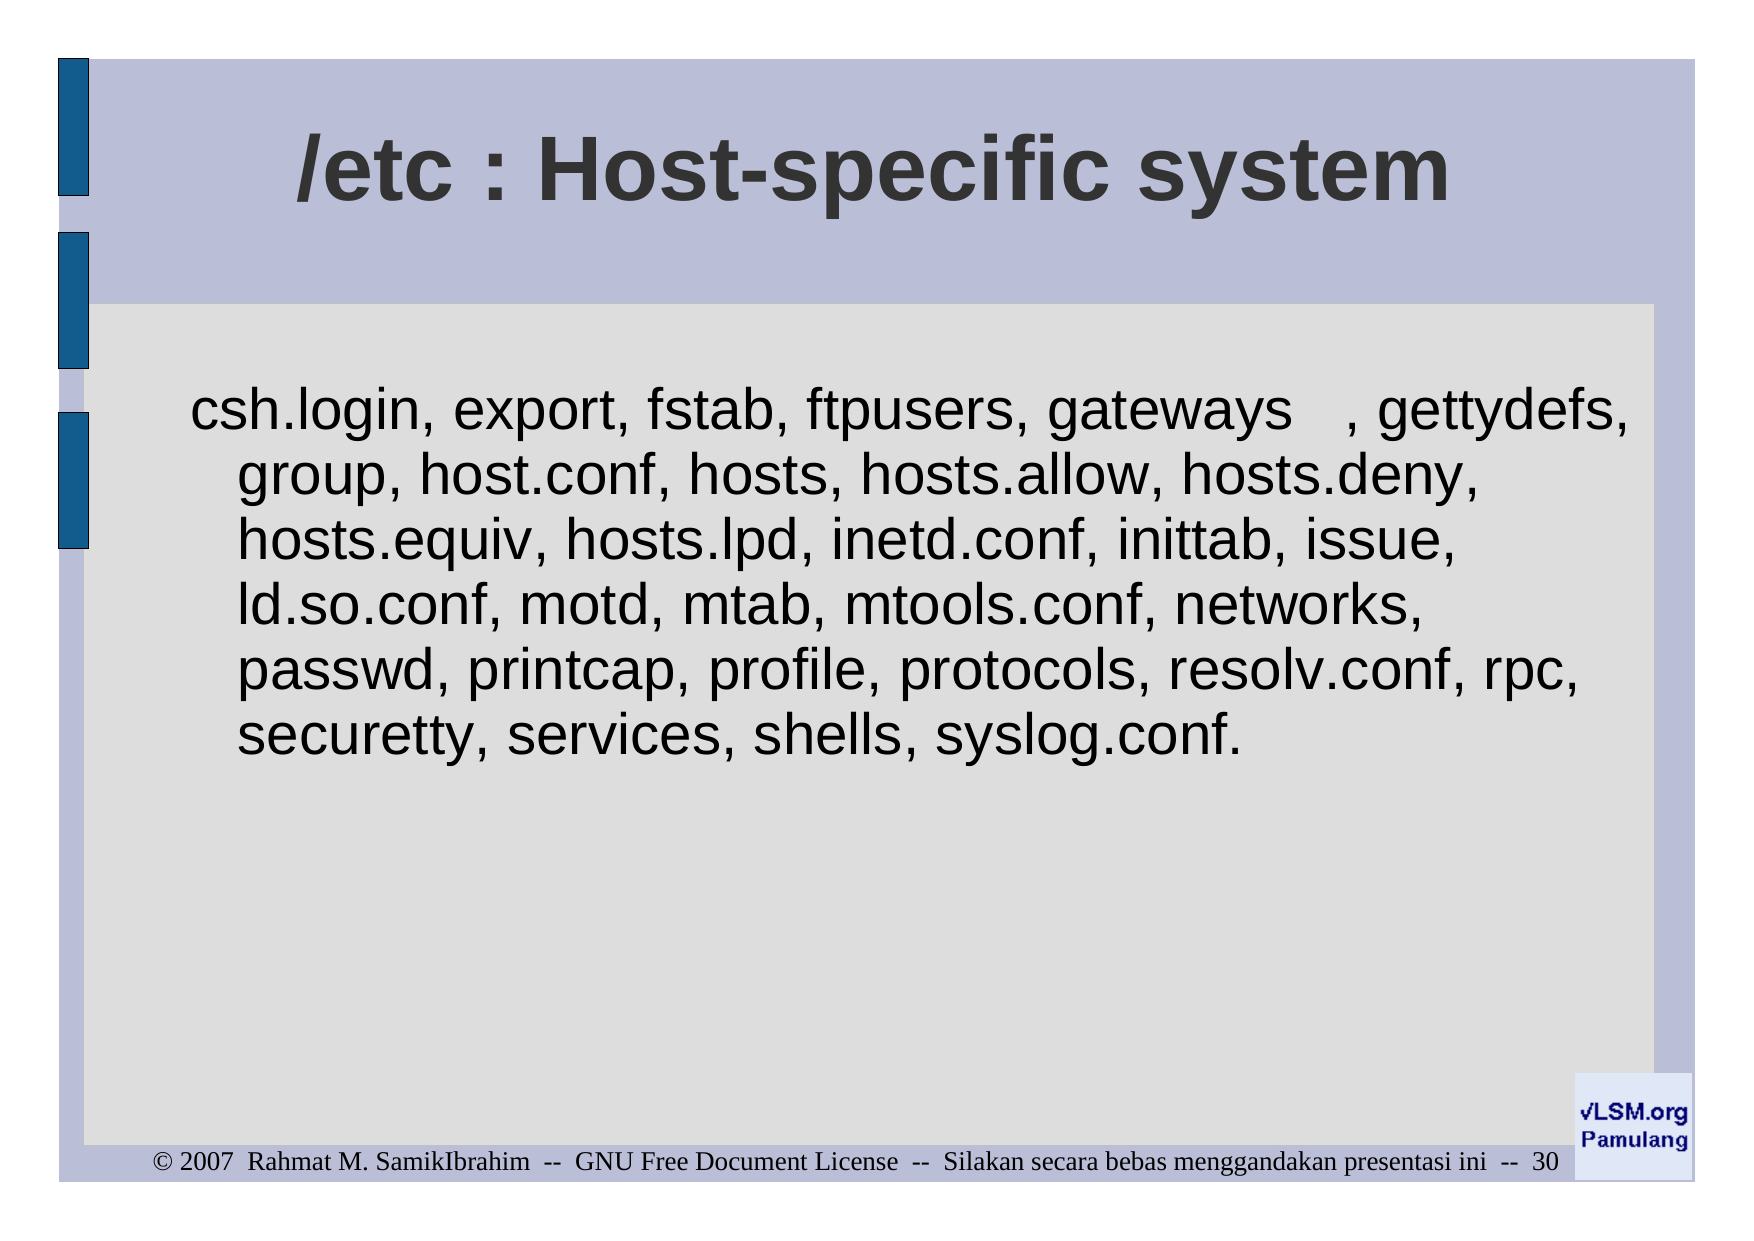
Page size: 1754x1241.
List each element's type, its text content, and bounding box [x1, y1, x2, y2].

picture [1575, 1073, 1692, 1180]
title /etc : Host-specific system [95, 74, 1655, 263]
list csh.login, export, fstab, ftpusers, gateways , gettydefs, group, host.conf, hosts, hosts.allow, hosts.deny, hosts.equiv, hosts.lpd, inetd.conf, inittab, issue, ld.so.conf, motd, mtab, mtools.conf, networks, passwd, printcap, profile, protocols, resolv.conf, rpc, securetty, services, shells, syslog.conf. [96, 376, 1656, 959]
